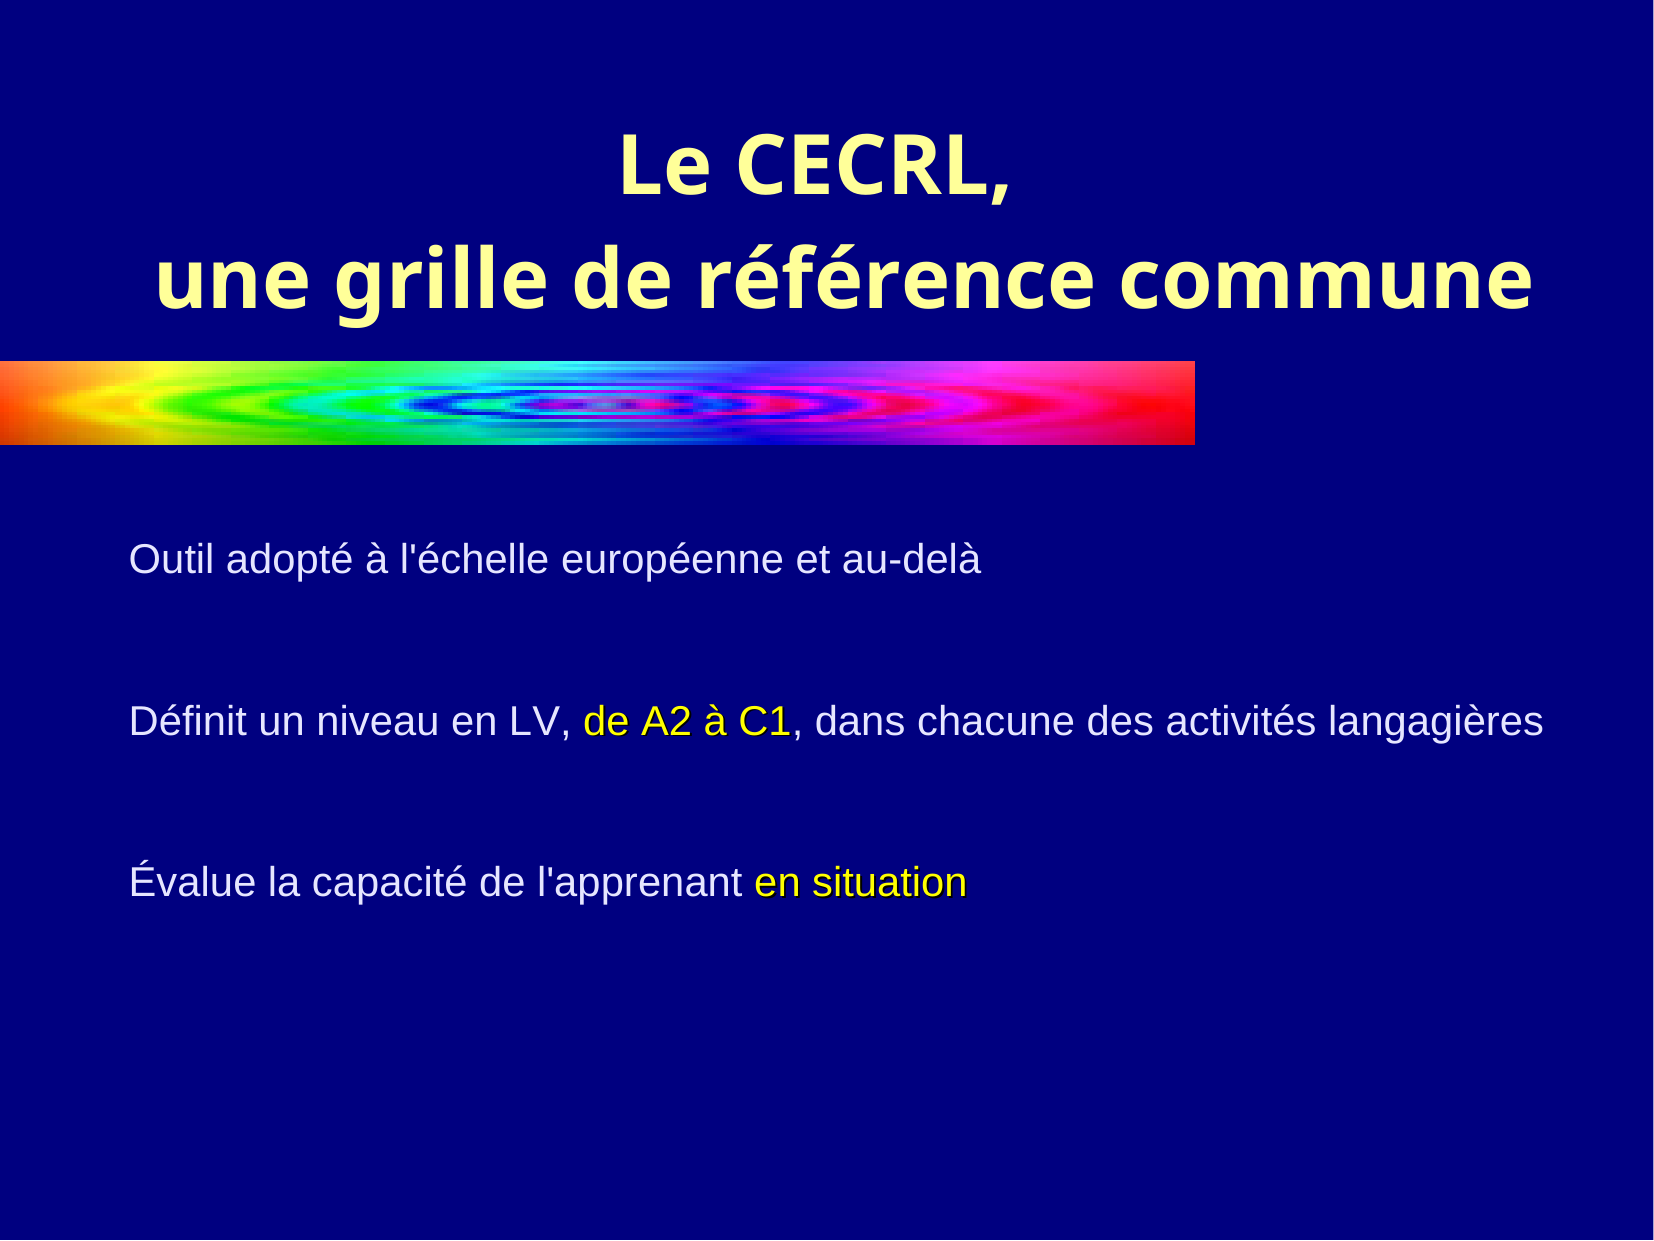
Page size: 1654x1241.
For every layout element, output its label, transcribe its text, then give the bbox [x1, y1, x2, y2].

list Outil adopté à l'échelle européenne et au-delà Définit un niveau en LV, de A2 à C1, dans chacune des activités langagières Évalue la capacité de l'apprenant en situation [128, 535, 1595, 1128]
picture [0, 361, 1195, 445]
title Le CECRL, une grille de référence commune [29, 115, 1623, 324]
